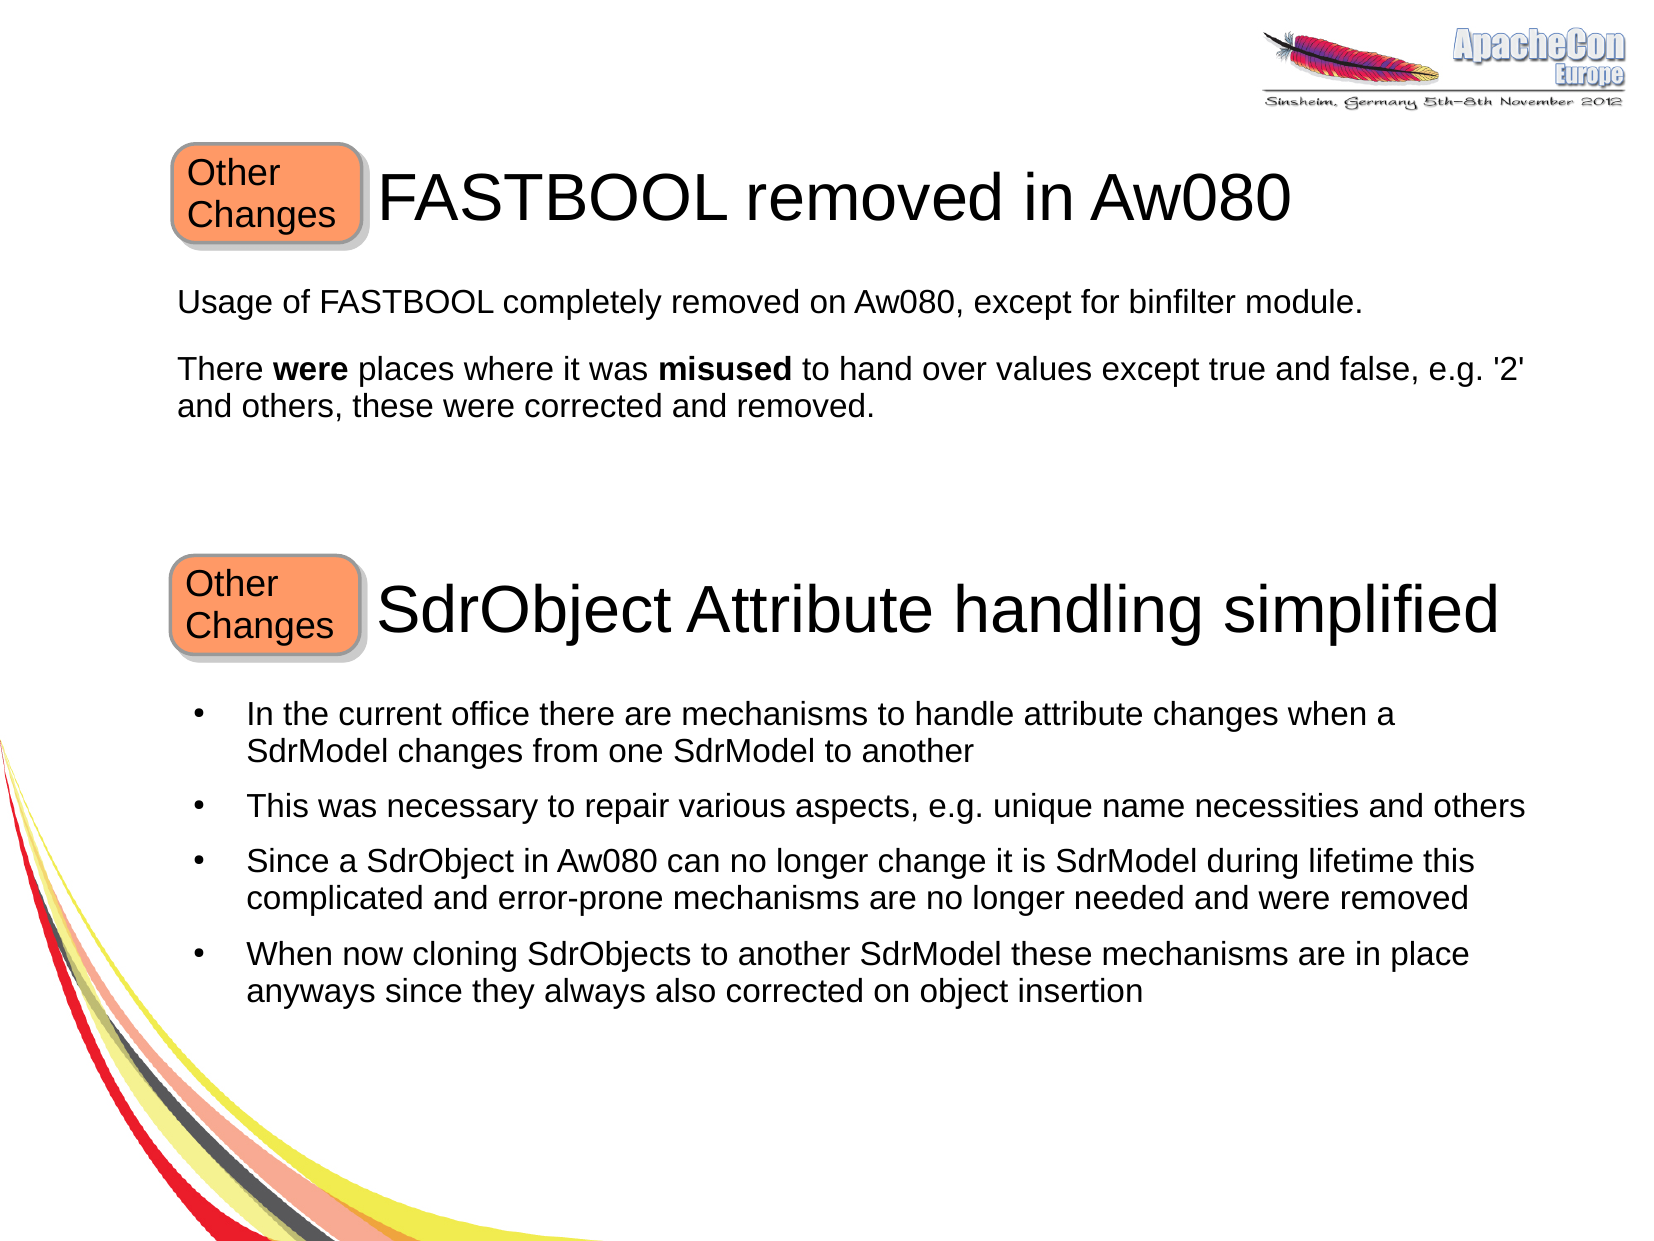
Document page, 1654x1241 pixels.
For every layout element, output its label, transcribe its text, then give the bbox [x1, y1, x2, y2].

list In the current office there are mechanisms to handle attribute changes when a SdrModel changes from one SdrModel to another This was necessary to repair various aspects, e.g. unique name necessities and others Since a SdrObject in Aw080 can no longer change it is SdrModel during lifetime this complicated and error-prone mechanisms are no longer needed and were removed When now cloning SdrObjects to another SdrModel these mechanisms are in place anyways since they always also corrected on object insertion [175, 695, 1534, 1032]
title FASTBOOL removed in Aw080 [377, 148, 1530, 247]
text_box Other Changes [170, 555, 360, 655]
text_box Other Changes [172, 143, 362, 243]
title SdrObject Attribute handling simplified [375, 560, 1528, 659]
picture [0, 0, 1654, 1241]
list Usage of FASTBOOL completely removed on Aw080, except for binfilter module. There were places where it was misused to hand over values except true and false, e.g. '2' and others, these were corrected and removed. [177, 283, 1536, 443]
